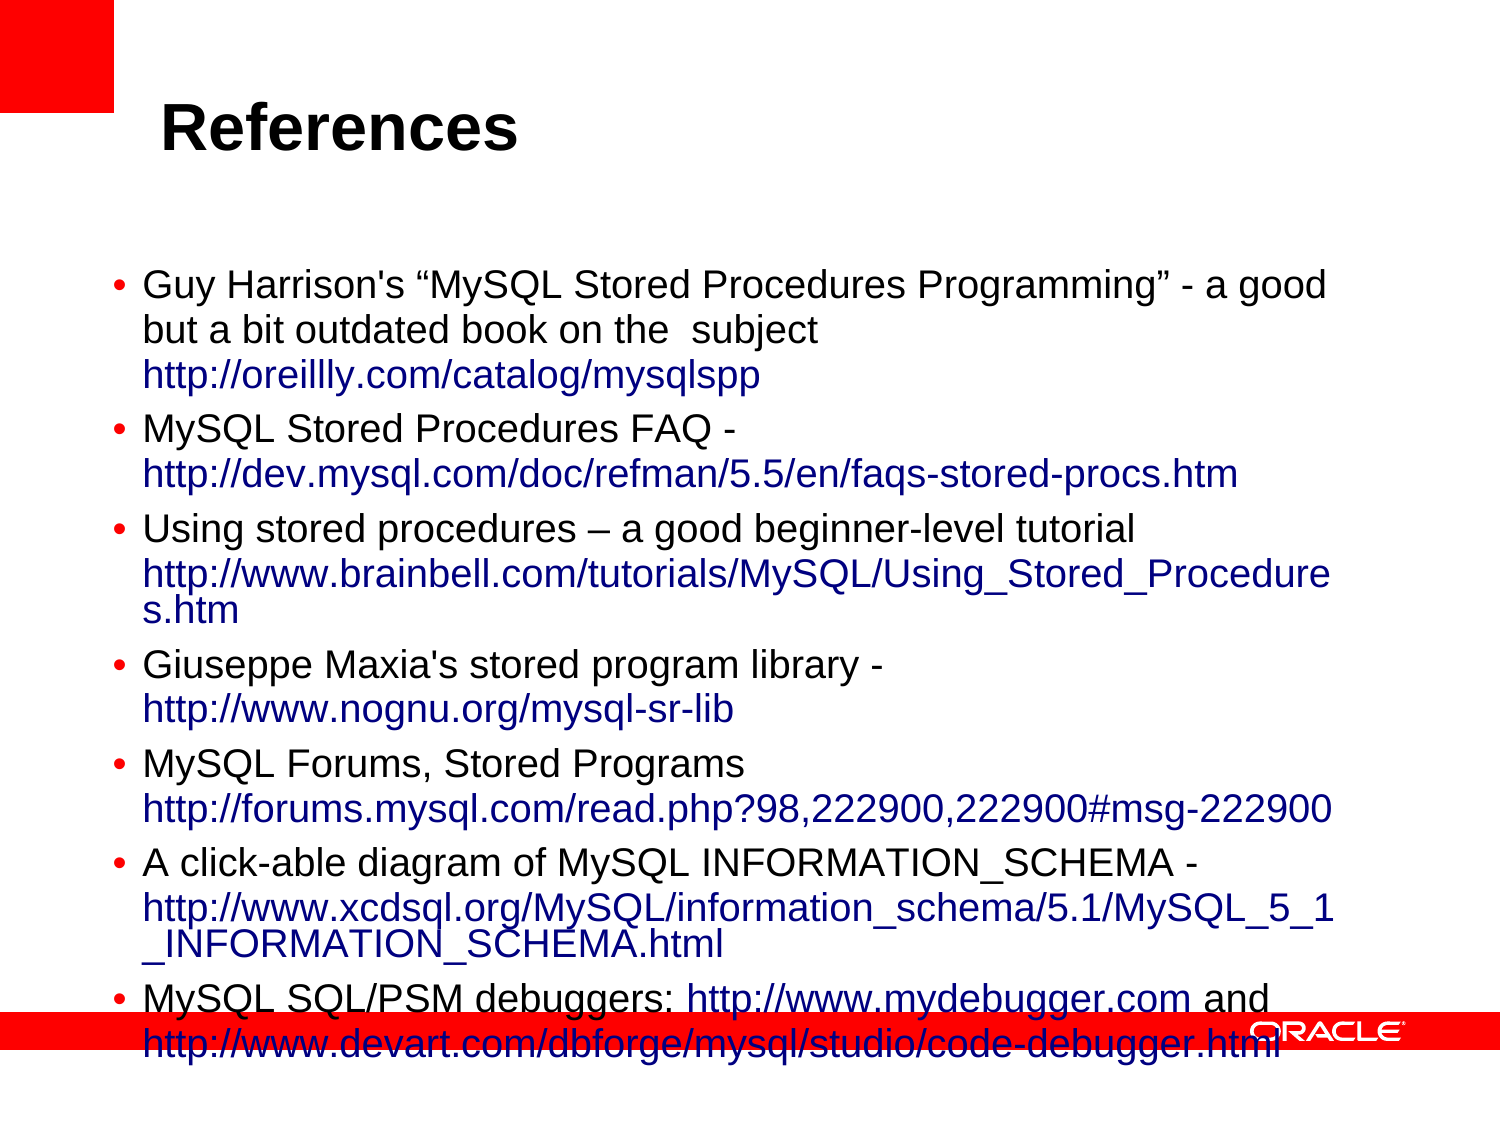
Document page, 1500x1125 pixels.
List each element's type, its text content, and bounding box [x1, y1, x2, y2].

picture [575, 1038, 586, 1050]
list Guy Harrison's “MySQL Stored Procedures Programming” - a good but a bit outdated book on the subject http://oreillly.com/catalog/mysqlspp MySQL Stored Procedures FAQ - http://dev.mysql.com/doc/refman/5.5/en/faqs-stored-procs.htm Using stored procedures – a good beginner-level tutorial http://www.brainbell.com/tutorials/MySQL/Using_Stored_Procedures.htm Giuseppe Maxia's stored program library - http://www.nognu.org/mysql-sr-lib MySQL Forums, Stored Programs http://forums.mysql.com/read.php?98,222900,222900#msg-222900 A click-able diagram of MySQL INFORMATION_SCHEMA - http://www.xcdsql.org/MySQL/information_schema/5.1/MySQL_5_1_INFORMATION_SCHEMA.html MySQL SQL/PSM debuggers: http://www.mydebugger.com and http://www.devart.com/dbforge/mysql/studio/code-debugger.html [112, 262, 1349, 1005]
picture [1270, 1041, 1275, 1050]
picture [951, 1038, 963, 1050]
picture [1212, 1038, 1222, 1050]
title References [145, 49, 1390, 205]
picture [898, 1038, 910, 1050]
picture [552, 1038, 563, 1050]
picture [608, 1038, 620, 1050]
picture [643, 1038, 654, 1050]
picture [973, 1038, 984, 1050]
picture [192, 1038, 203, 1050]
picture [699, 1038, 708, 1050]
picture [1254, 1025, 1275, 1037]
picture [1165, 1038, 1176, 1044]
picture [344, 1038, 355, 1050]
picture [0, 0, 114, 113]
picture [1257, 1041, 1266, 1050]
picture [367, 1038, 378, 1044]
picture [148, 1038, 158, 1050]
picture [997, 1038, 1008, 1044]
picture [771, 1038, 782, 1050]
picture [867, 1038, 878, 1050]
picture [1054, 1038, 1065, 1044]
picture [1076, 1038, 1087, 1050]
picture [311, 1039, 316, 1050]
picture [711, 1038, 720, 1050]
picture [666, 1038, 677, 1044]
picture [486, 1038, 498, 1050]
picture [1031, 1038, 1042, 1050]
picture [253, 1039, 258, 1050]
picture [521, 1038, 530, 1050]
picture [0, 1012, 1500, 1050]
picture [282, 1039, 287, 1050]
picture [295, 1038, 303, 1050]
picture [1120, 1038, 1131, 1050]
picture [509, 1038, 518, 1050]
picture [1142, 1038, 1153, 1050]
picture [1245, 1038, 1254, 1050]
picture [266, 1038, 274, 1050]
